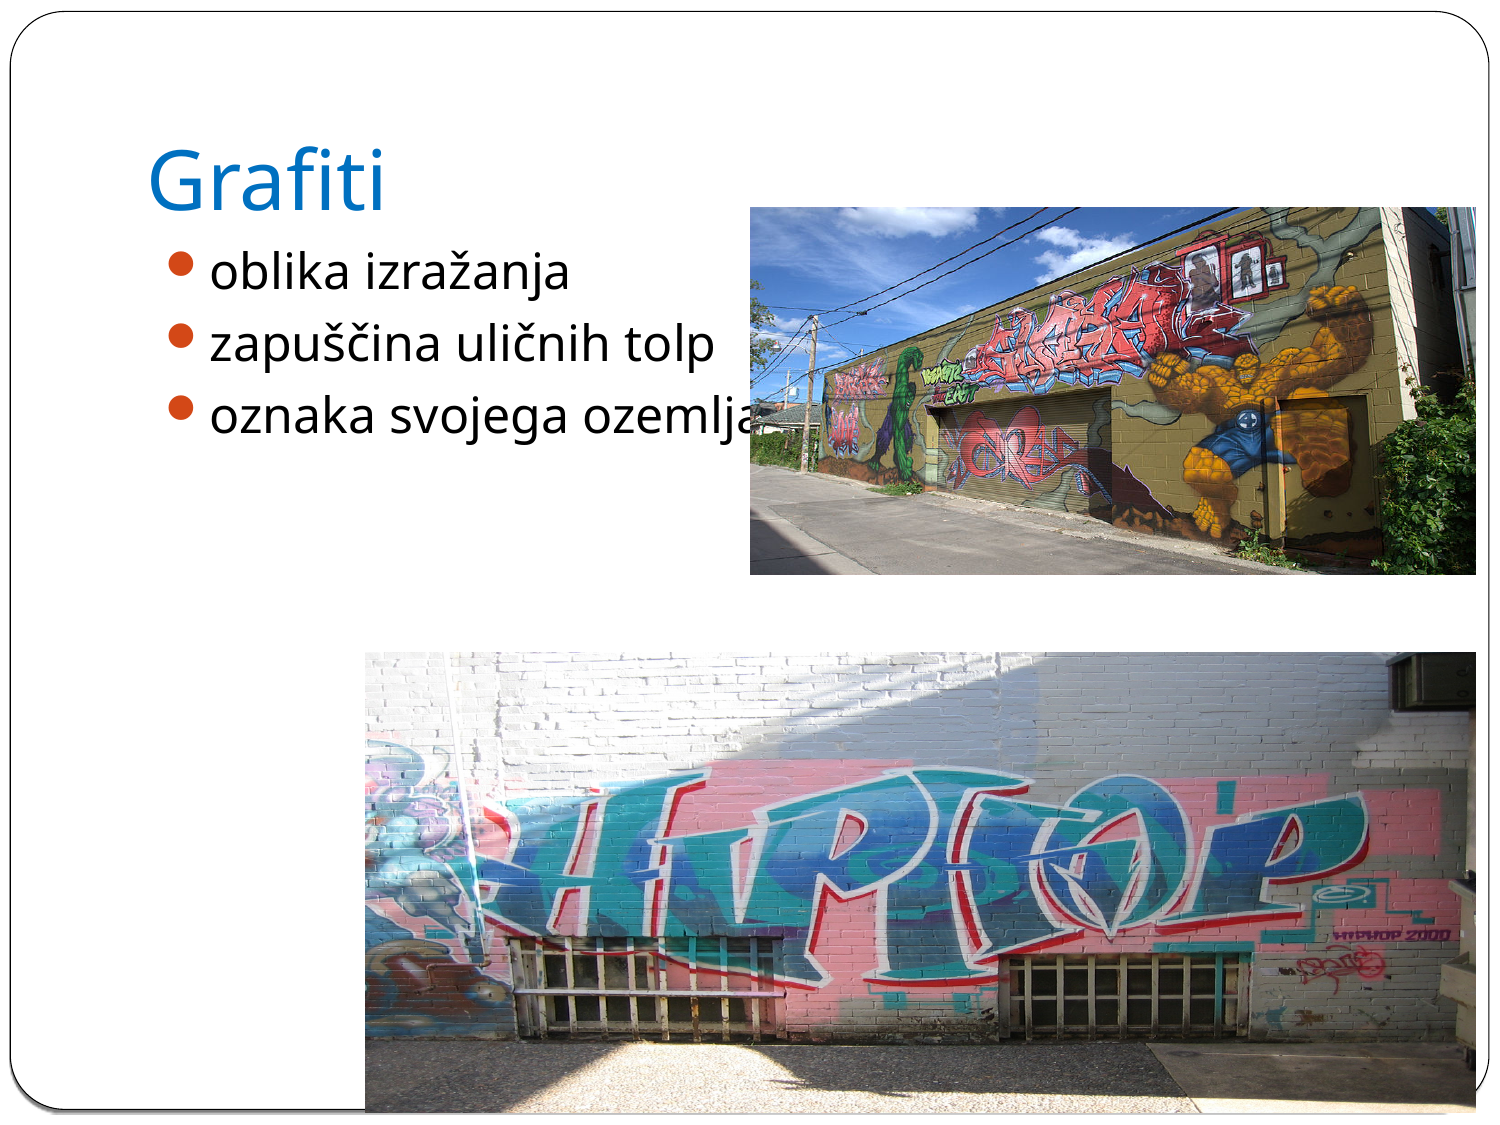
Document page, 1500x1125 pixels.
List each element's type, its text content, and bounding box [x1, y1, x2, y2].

picture [365, 975, 1476, 1113]
picture [750, 207, 1476, 575]
title Grafiti [0, 54, 943, 243]
list oblika izražanja zapuščina uličnih tolp oznaka svojega ozemlja [150, 231, 1500, 975]
